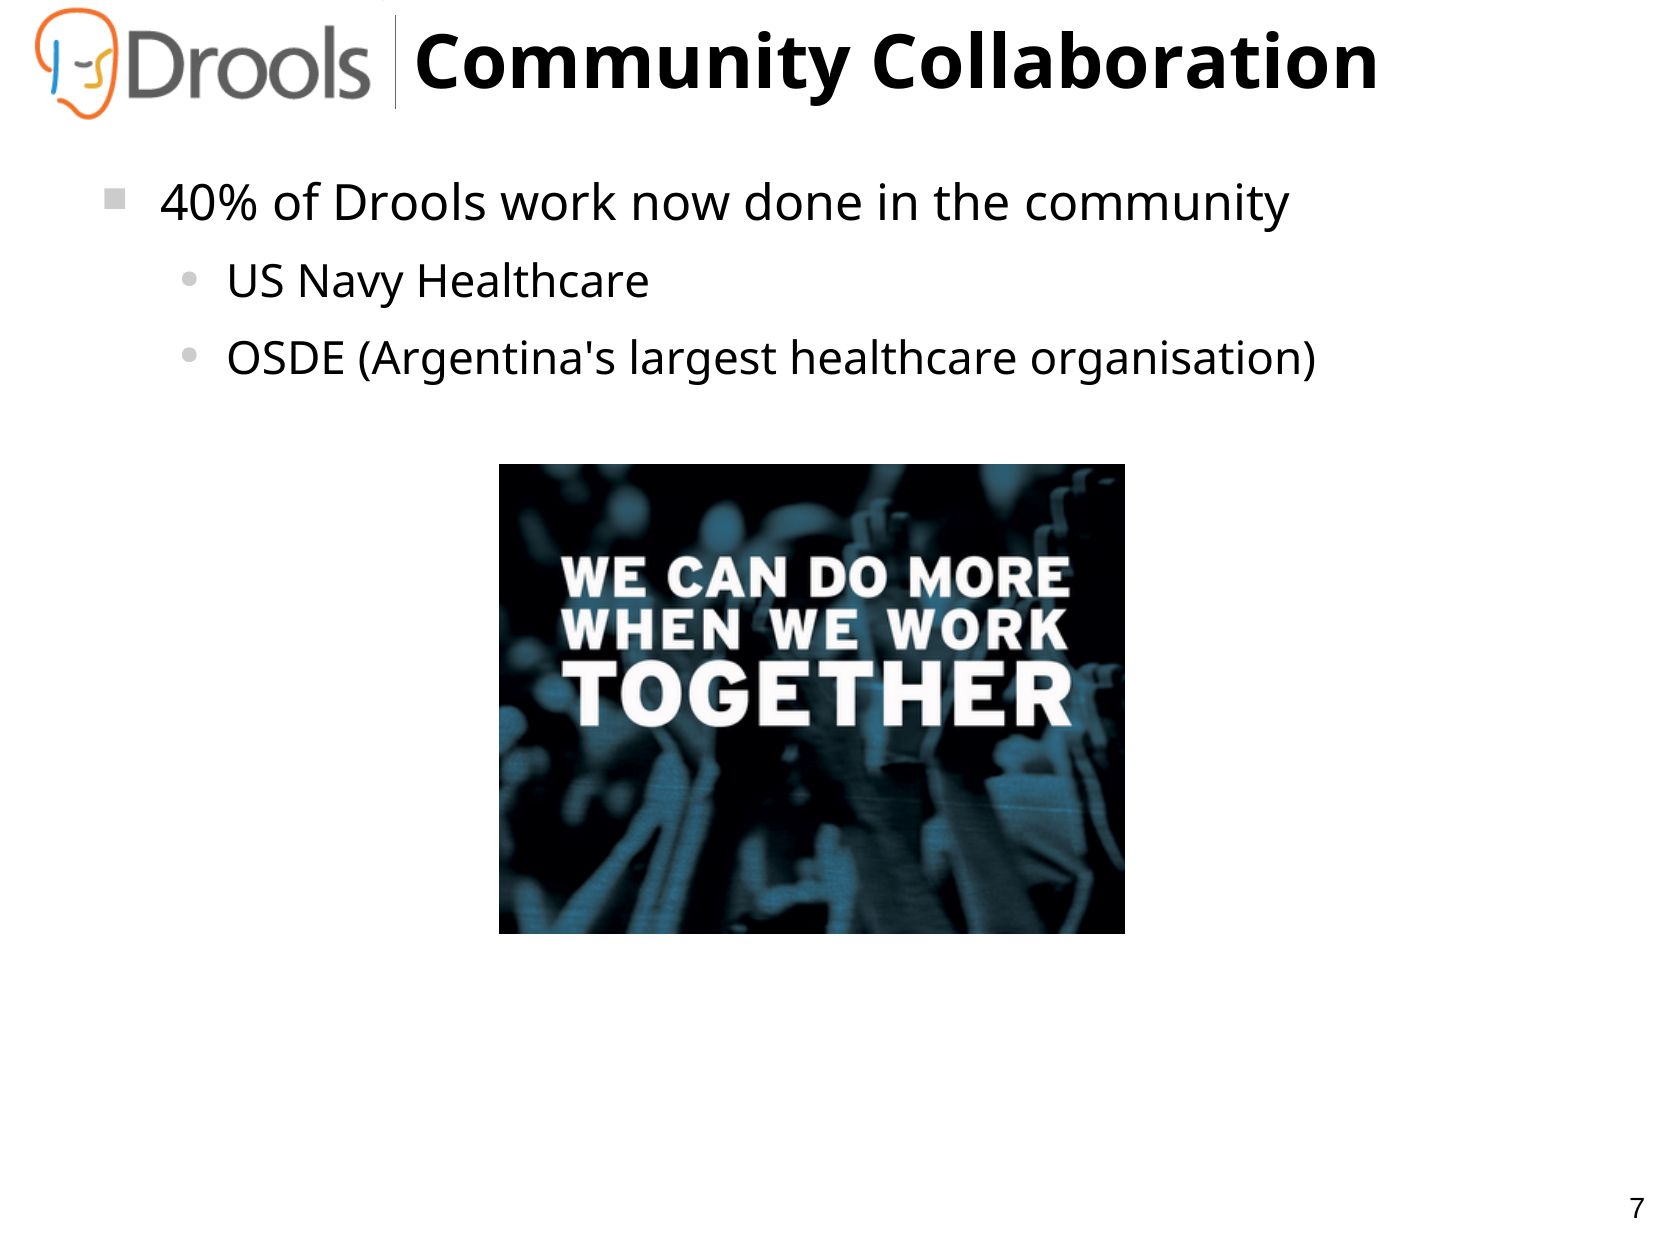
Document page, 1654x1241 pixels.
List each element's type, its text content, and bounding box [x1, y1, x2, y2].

title Community Collaboration [413, 6, 1595, 113]
picture [29, 0, 384, 126]
picture [499, 464, 1125, 934]
list 40% of Drools work now done in the community US Navy Healthcare OSDE (Argentina's largest healthcare organisation) [104, 166, 1517, 934]
